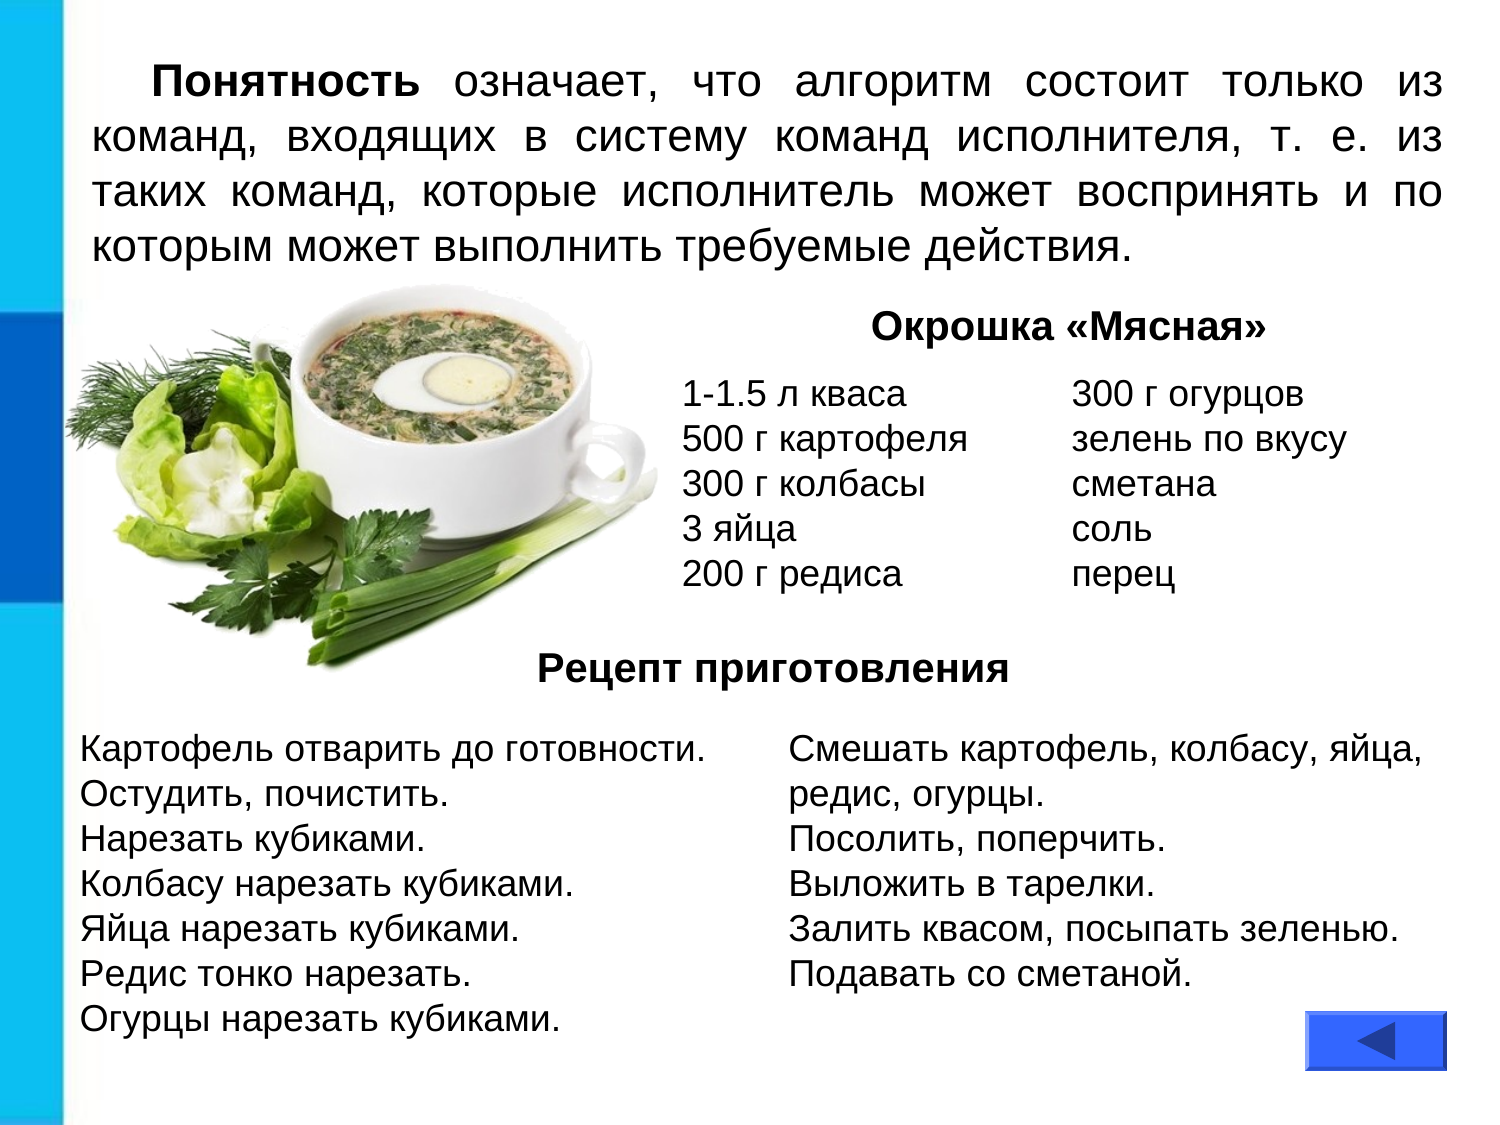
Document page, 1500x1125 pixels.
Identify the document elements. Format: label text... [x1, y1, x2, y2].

picture [0, 0, 1500, 1125]
text_box Смешать картофель, колбасу, яйца, редис, огурцы. Посолить, поперчить. Выложить в тарелки. Залить квасом, посыпать зеленью. Подавать со сметаной. [773, 716, 1471, 1002]
text_box Понятность означает, что алгоритм состоит только из команд, входящих в систему команд исполнителя, т. е. из таких команд, которые исполнитель может воспринять и по которым может выполнить требуемые действия. [76, 42, 1459, 279]
text_box Картофель отварить до готовности. Остудить, почистить. Нарезать кубиками. Колбасу нарезать кубиками. Яйца нарезать кубиками. Редис тонко нарезать. Огурцы нарезать кубиками. [64, 716, 762, 1047]
text_box 1-1.5 л кваса 500 г картофеля 300 г колбасы 3 яйца 200 г редиса [696, 361, 1046, 603]
text_box Рецепт приготовления [383, 633, 1164, 699]
text_box Окрошка «Мясная» [696, 290, 1459, 357]
text_box 300 г огурцов зелень по вкусу сметана соль перец [1056, 361, 1447, 603]
text_box [1306, 1011, 1447, 1071]
